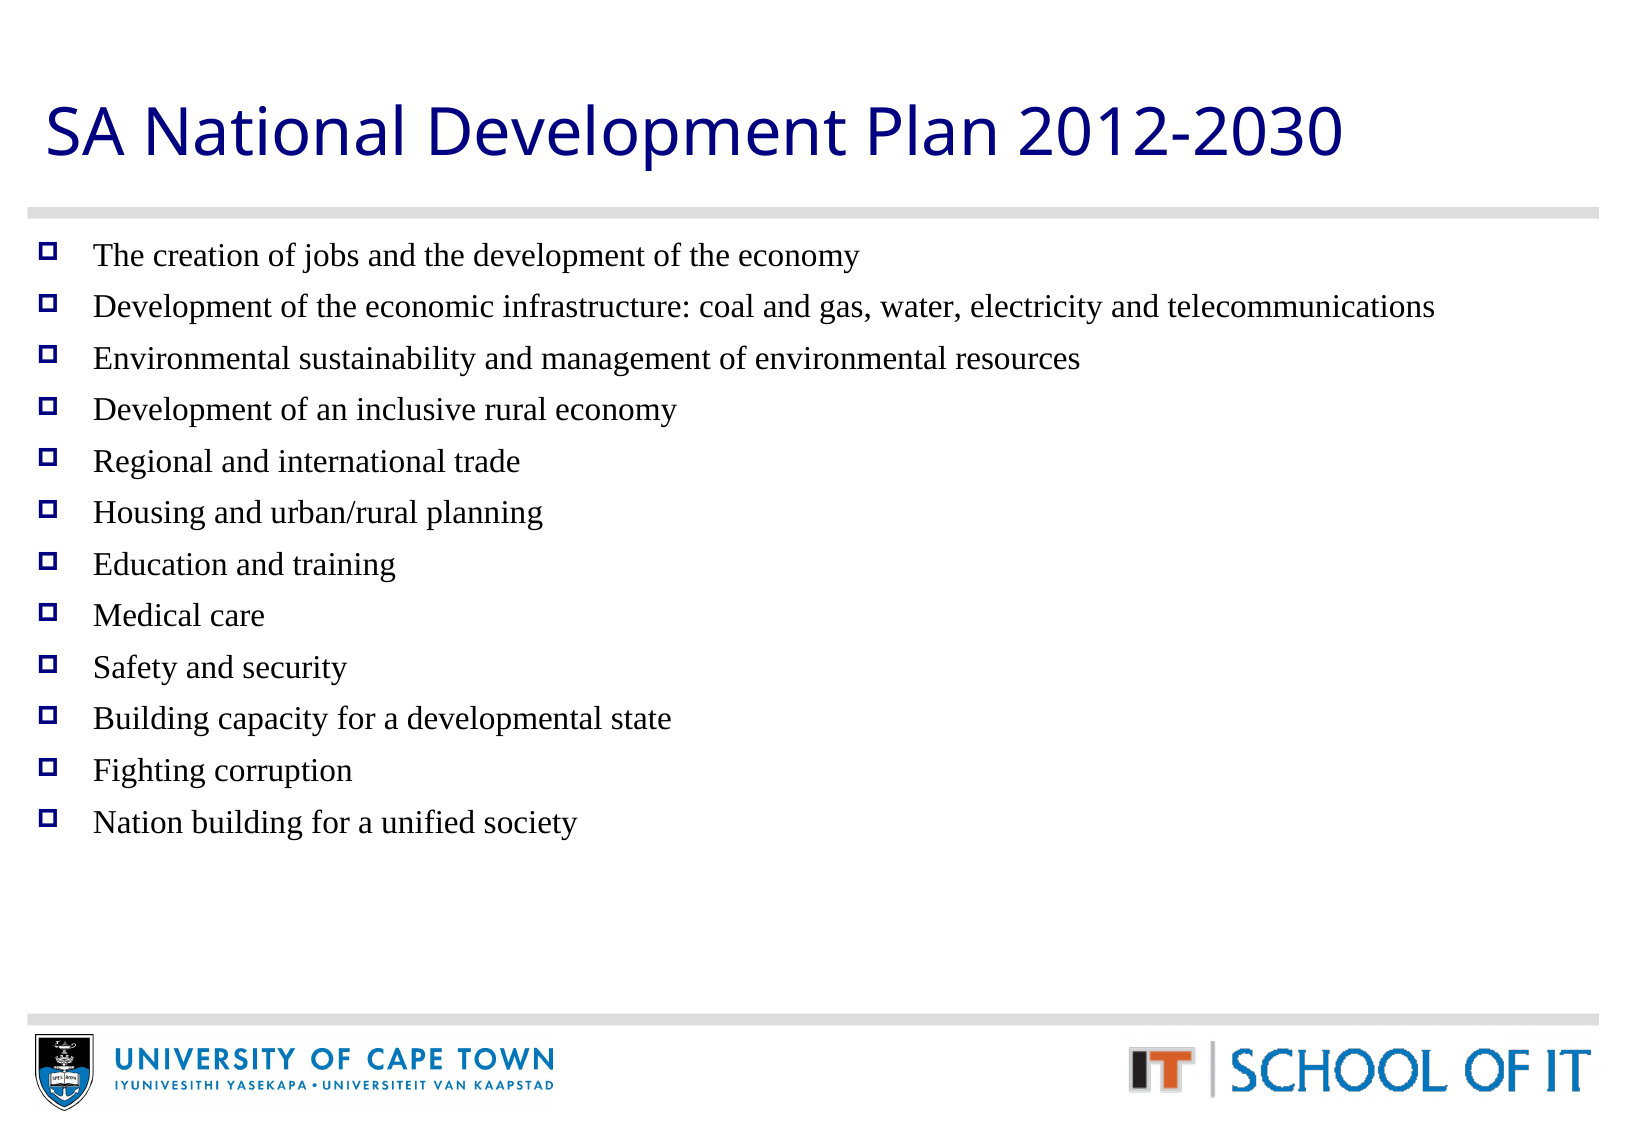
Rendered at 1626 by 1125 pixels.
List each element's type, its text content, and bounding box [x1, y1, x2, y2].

list The creation of jobs and the development of the economy Development of the economic infrastructure: coal and gas, water, electricity and telecommunications Environmental sustainability and management of environmental resources Development of an inclusive rural economy Regional and international trade Housing and urban/rural planning Education and training Medical care Safety and security Building capacity for a developmental state Fighting corruption Nation building for a unified society [36, 236, 1579, 998]
picture [1118, 1030, 1606, 1109]
title SA National Development Plan 2012-2030 [45, 66, 1583, 194]
picture [35, 1034, 553, 1111]
